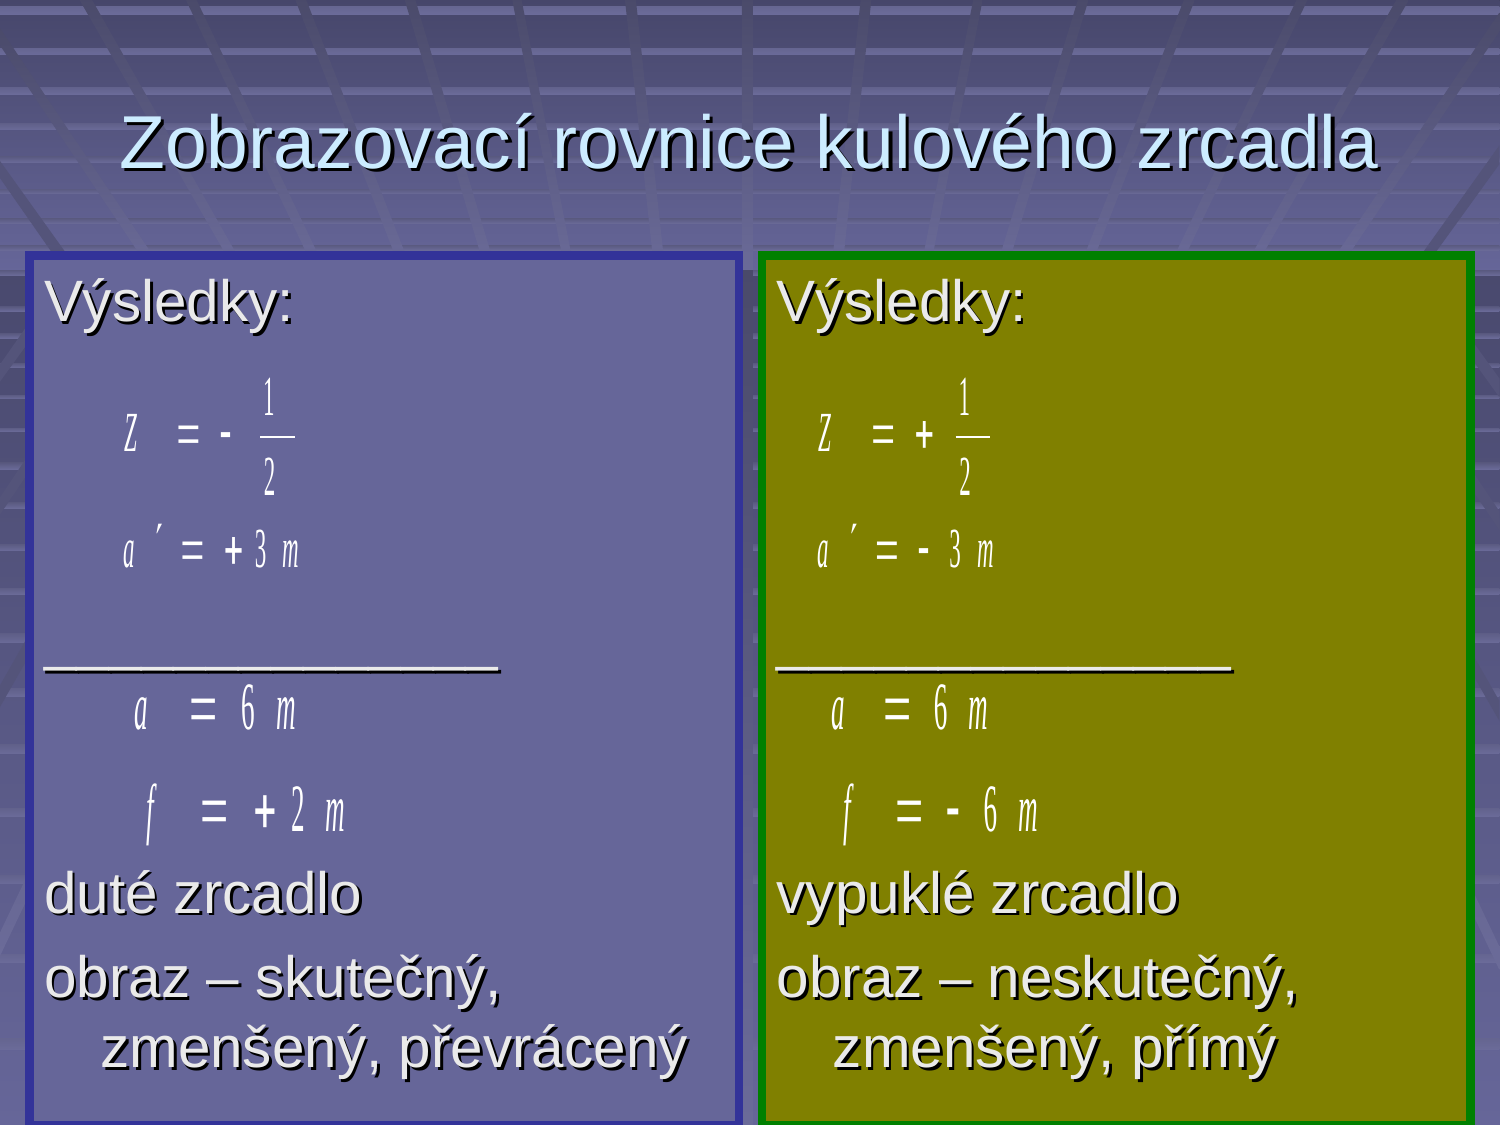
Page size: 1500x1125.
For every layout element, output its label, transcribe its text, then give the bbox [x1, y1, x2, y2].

list Výsledky: ______________ vypuklé zrcadlo obraz – neskutečný, zmenšený, přímý [761, 255, 1471, 1125]
title Zobrazovací rovnice kulového zrcadla [74, 44, 1425, 233]
list Výsledky: ______________ duté zrcadlo obraz – skutečný, zmenšený, převrácený [29, 255, 740, 1125]
chart [820, 668, 1081, 861]
chart [114, 361, 335, 579]
chart [809, 361, 1029, 579]
chart [123, 668, 384, 861]
